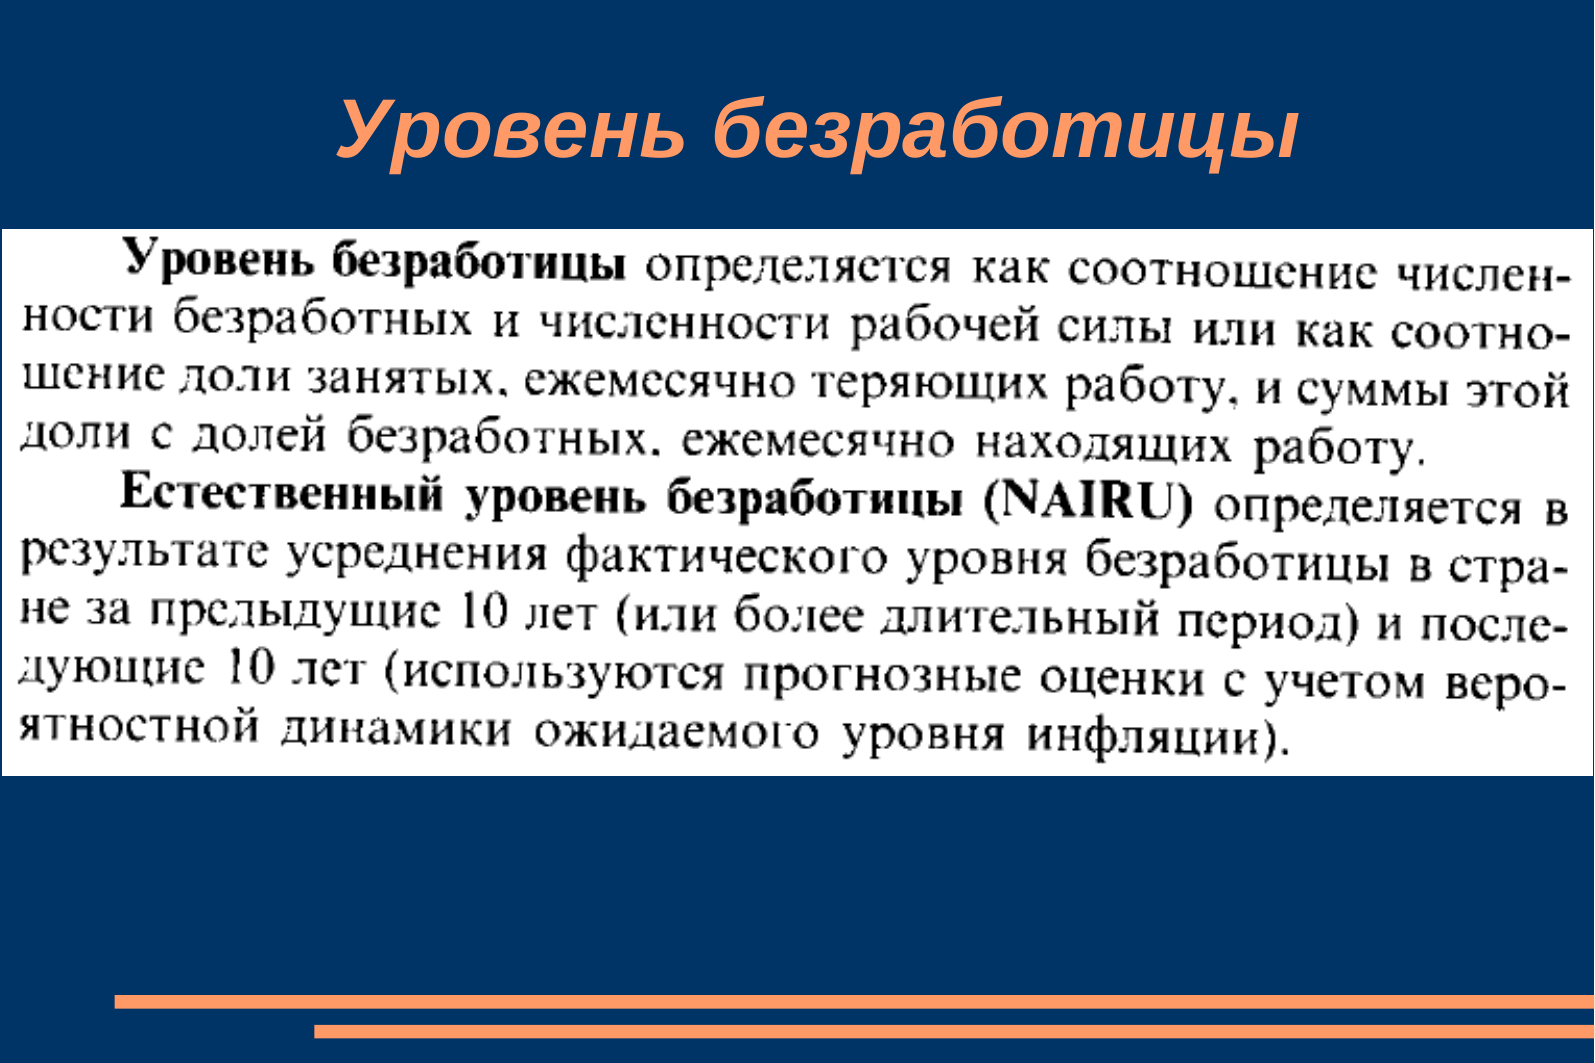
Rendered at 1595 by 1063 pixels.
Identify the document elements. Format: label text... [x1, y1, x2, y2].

title Уровень безработицы [117, 47, 1479, 210]
picture [2, 229, 1593, 776]
